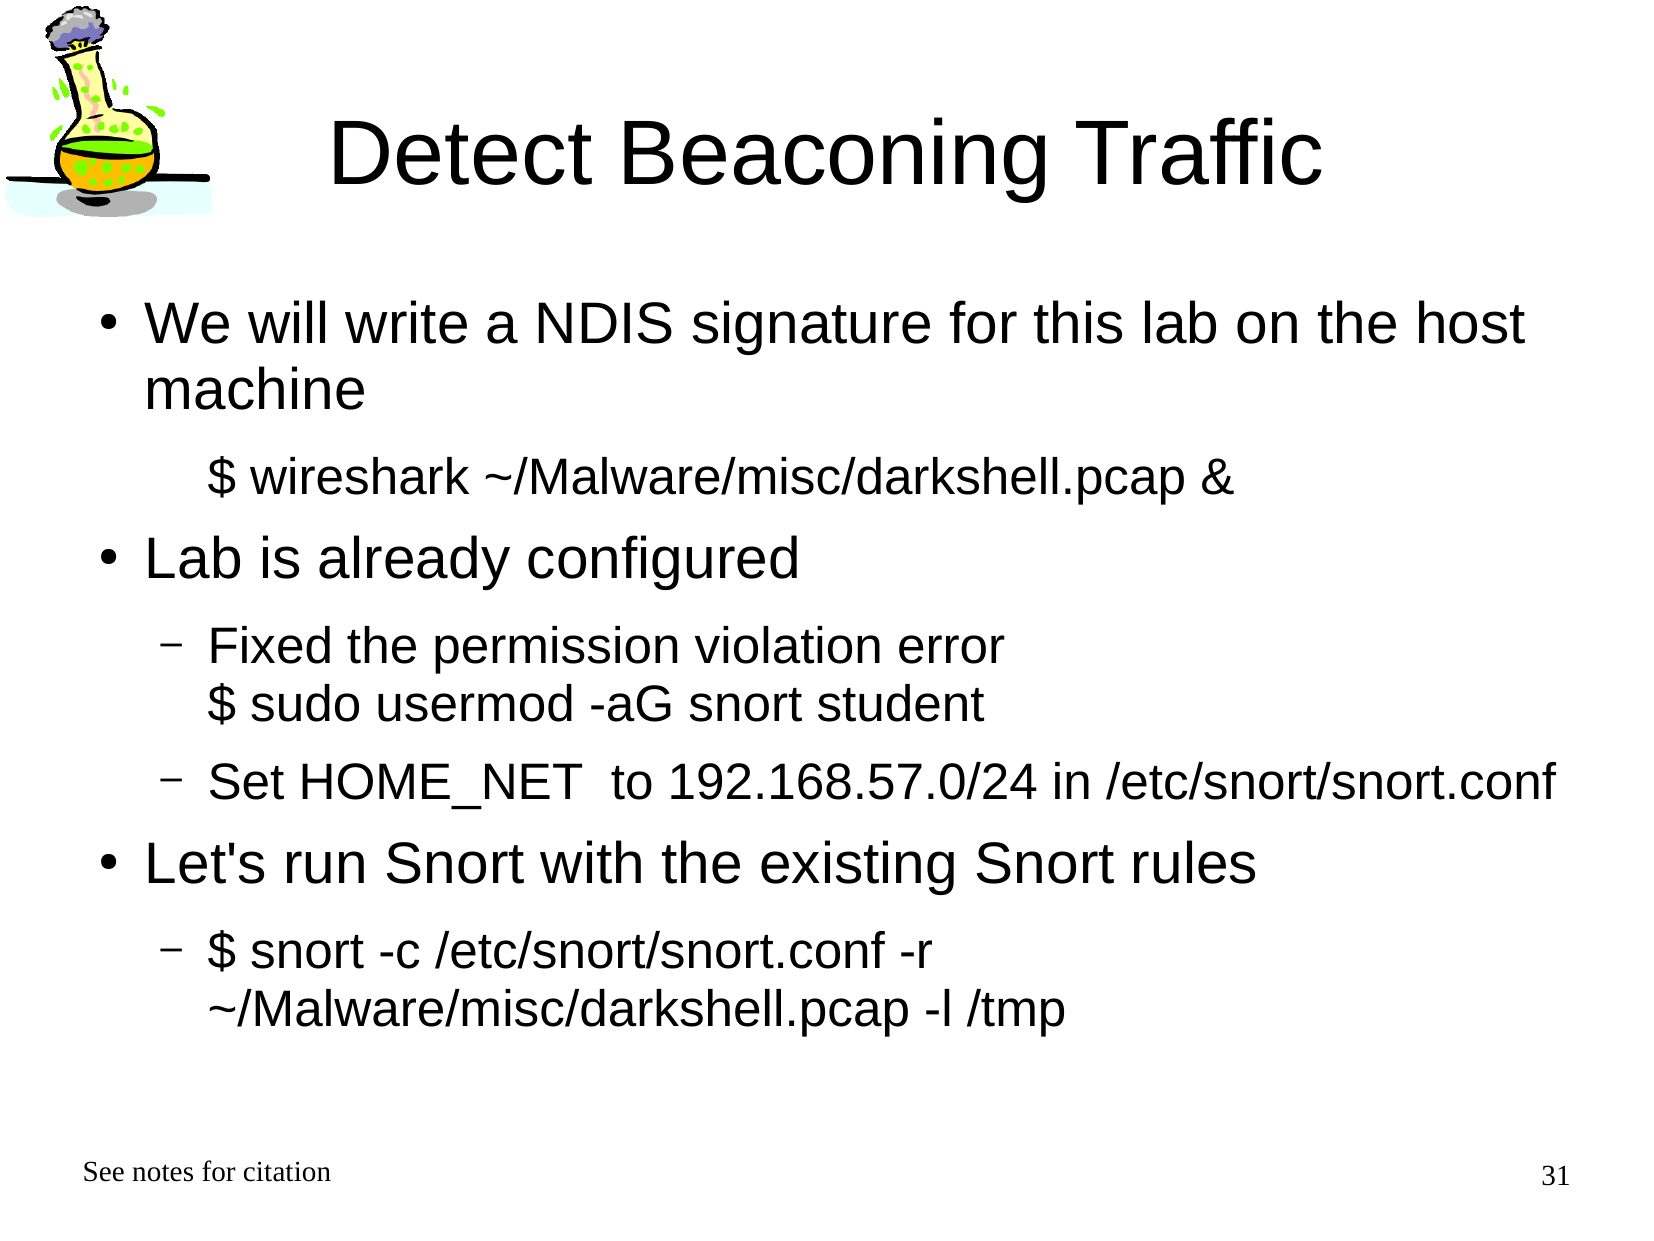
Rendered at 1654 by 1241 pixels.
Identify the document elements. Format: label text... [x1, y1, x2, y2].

title Detect Beaconing Traffic [82, 49, 1571, 257]
list We will write a NDIS signature for this lab on the host machine $ wireshark ~/Malware/misc/darkshell.pcap & Lab is already configured Fixed the permission violation error $ sudo usermod -aG snort student Set HOME_NET to 192.168.57.0/24 in /etc/snort/snort.conf Let's run Snort with the existing Snort rules $ snort -c /etc/snort/snort.conf -r ~/Malware/misc/darkshell.pcap -l /tmp [82, 290, 1576, 1141]
picture [5, 6, 212, 217]
